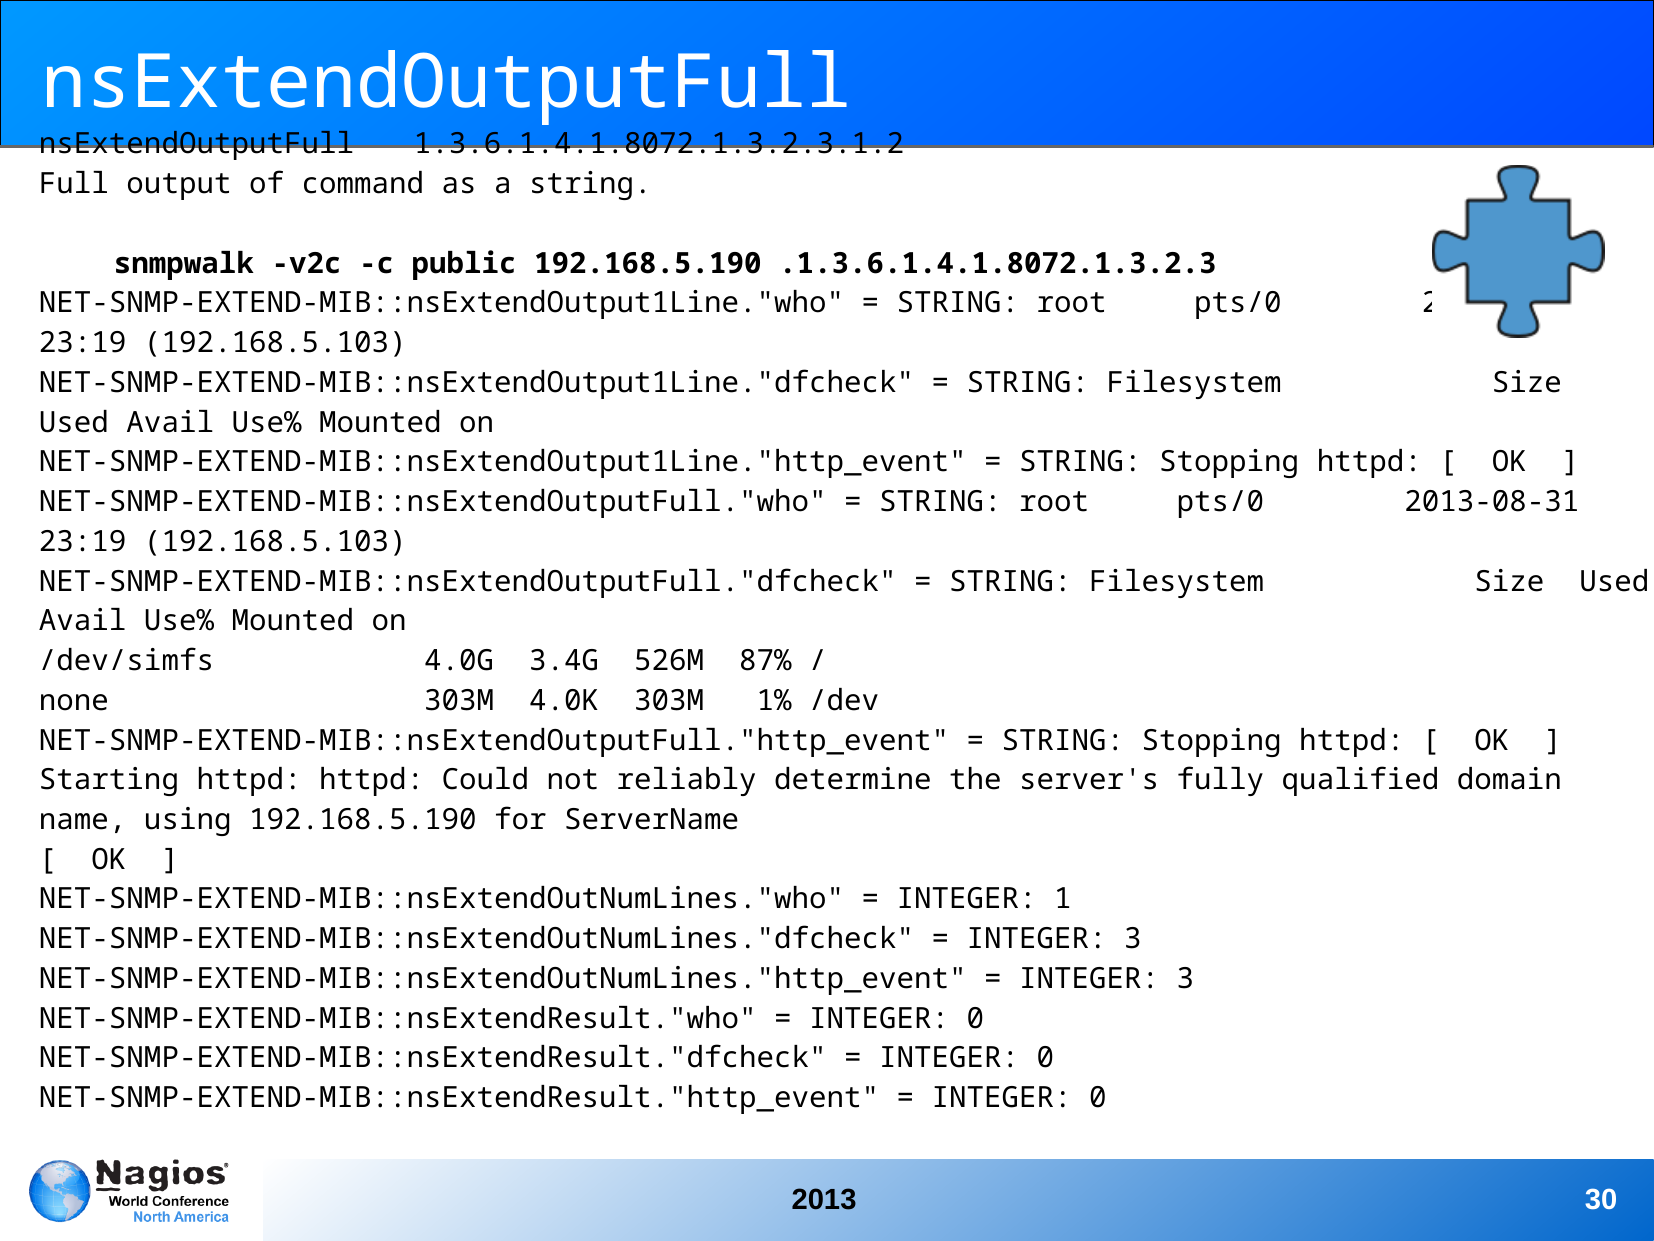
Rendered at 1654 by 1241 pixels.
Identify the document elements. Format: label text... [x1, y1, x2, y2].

picture [29, 1159, 229, 1235]
subtitle nsExtendOutputFull 1.3.6.1.4.1.8072.1.3.2.3.1.2 Full output of command as a string. snmpwalk -v2c -c public 192.168.5.190 .1.3.6.1.4.1.8072.1.3.2.3 NET-SNMP-EXTEND-MIB::nsExtendOutput1Line."who" = STRING: root pts/0 2013-08-31 23:19 (192.168.5.103) NET-SNMP-EXTEND-MIB::nsExtendOutput1Line."dfcheck" = STRING: Filesystem Size Used Avail Use% Mounted on NET-SNMP-EXTEND-MIB::nsExtendOutput1Line."http_event" = STRING: Stopping httpd: [ OK ] NET-SNMP-EXTEND-MIB::nsExtendOutputFull."who" = STRING: root pts/0 2013-08-31 23:19 (192.168.5.103) NET-SNMP-EXTEND-MIB::nsExtendOutputFull."dfcheck" = STRING: Filesystem Size Used Avail Use% Mounted on /dev/simfs 4.0G 3.4G 526M 87% / none 303M 4.0K 303M 1% /dev NET-SNMP-EXTEND-MIB::nsExtendOutputFull."http_event" = STRING: Stopping httpd: [ OK ] Starting httpd: httpd: Could not reliably determine the server's fully qualified domain name, using 192.168.5.190 for ServerName [ OK ] NET-SNMP-EXTEND-MIB::nsExtendOutNumLines."who" = INTEGER: 1 NET-SNMP-EXTEND-MIB::nsExtendOutNumLines."dfcheck" = INTEGER: 3 NET-SNMP-EXTEND-MIB::nsExtendOutNumLines."http_event" = INTEGER: 3 NET-SNMP-EXTEND-MIB::nsExtendResult."who" = INTEGER: 0 NET-SNMP-EXTEND-MIB::nsExtendResult."dfcheck" = INTEGER: 0 NET-SNMP-EXTEND-MIB::nsExtendResult."http_event" = INTEGER: 0 [38, 171, 1654, 1170]
title nsExtendOutputFull [41, 29, 1638, 127]
picture [1432, 165, 1605, 338]
